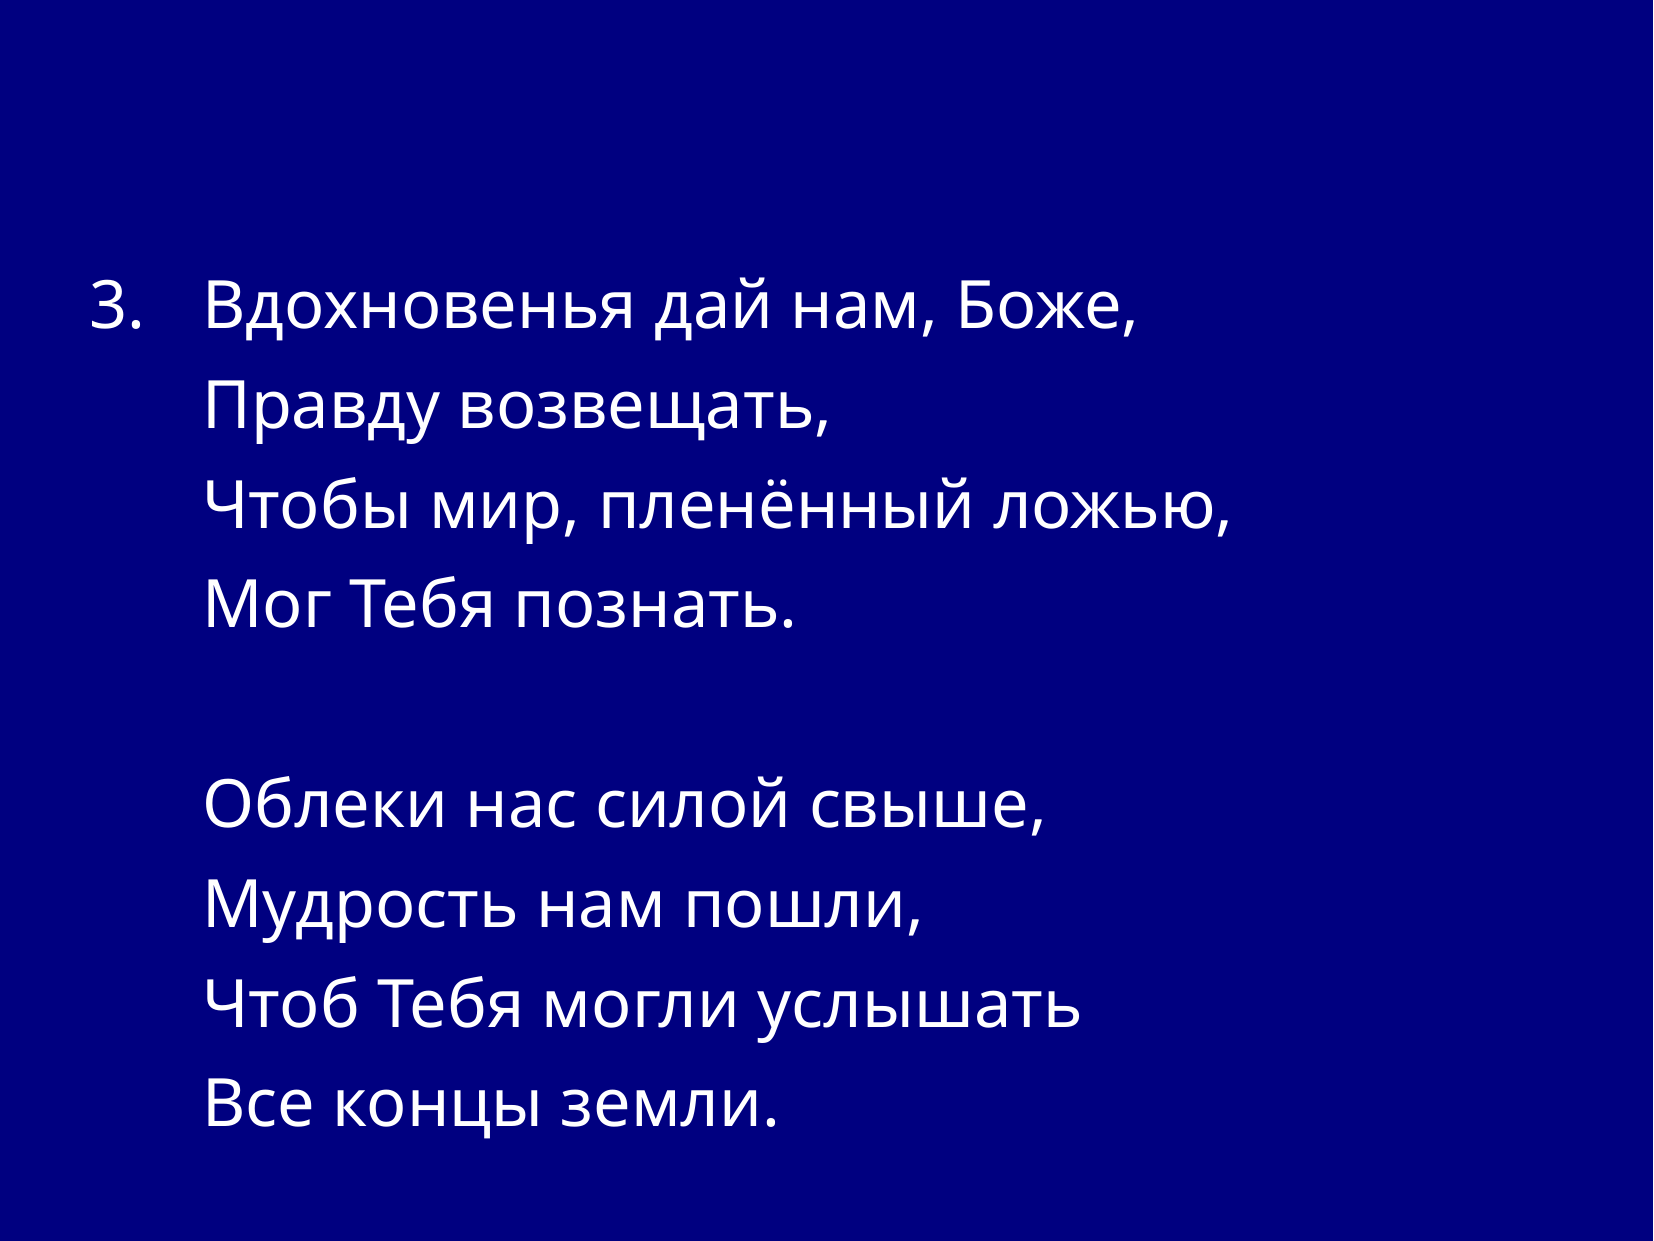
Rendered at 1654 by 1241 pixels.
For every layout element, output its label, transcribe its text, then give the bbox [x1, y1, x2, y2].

text_box 3. Вдохновенья дай нам, Боже, Правду возвещать, Чтобы мир, пленённый ложью, Мог Тебя познать. Облеки нас силой свыше, Мудрость нам пошли, Чтоб Тебя могли услышать Все концы земли. [75, 150, 1576, 1163]
